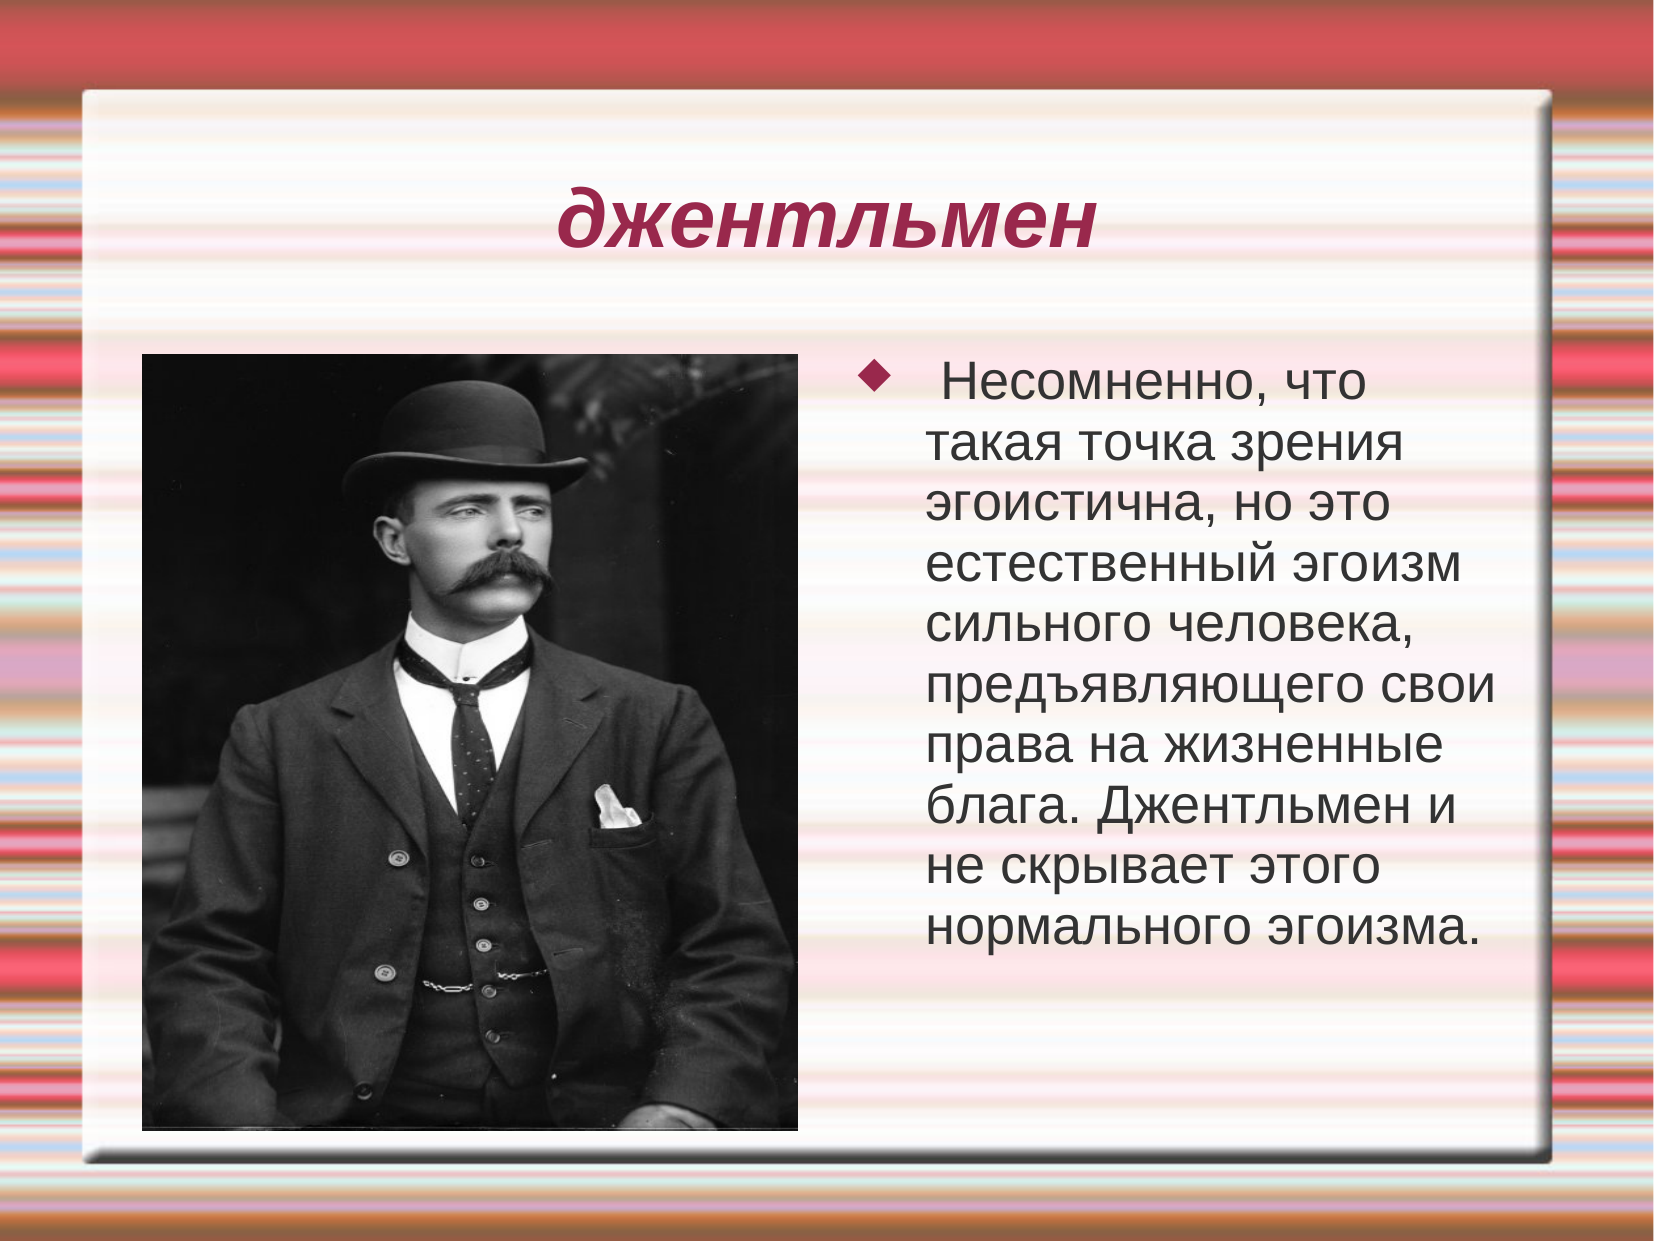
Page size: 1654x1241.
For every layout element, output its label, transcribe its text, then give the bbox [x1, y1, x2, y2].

list Несомненно, что такая точка зрения эгоистична, но это естественный эгоизм сильного человека, предъявляющего свои права на жизненные блага. Джентльмен и не скрывает этого нормального эгоизма. [842, 350, 1517, 1133]
picture [0, 0, 1654, 1241]
title джентльмен [121, 114, 1534, 322]
